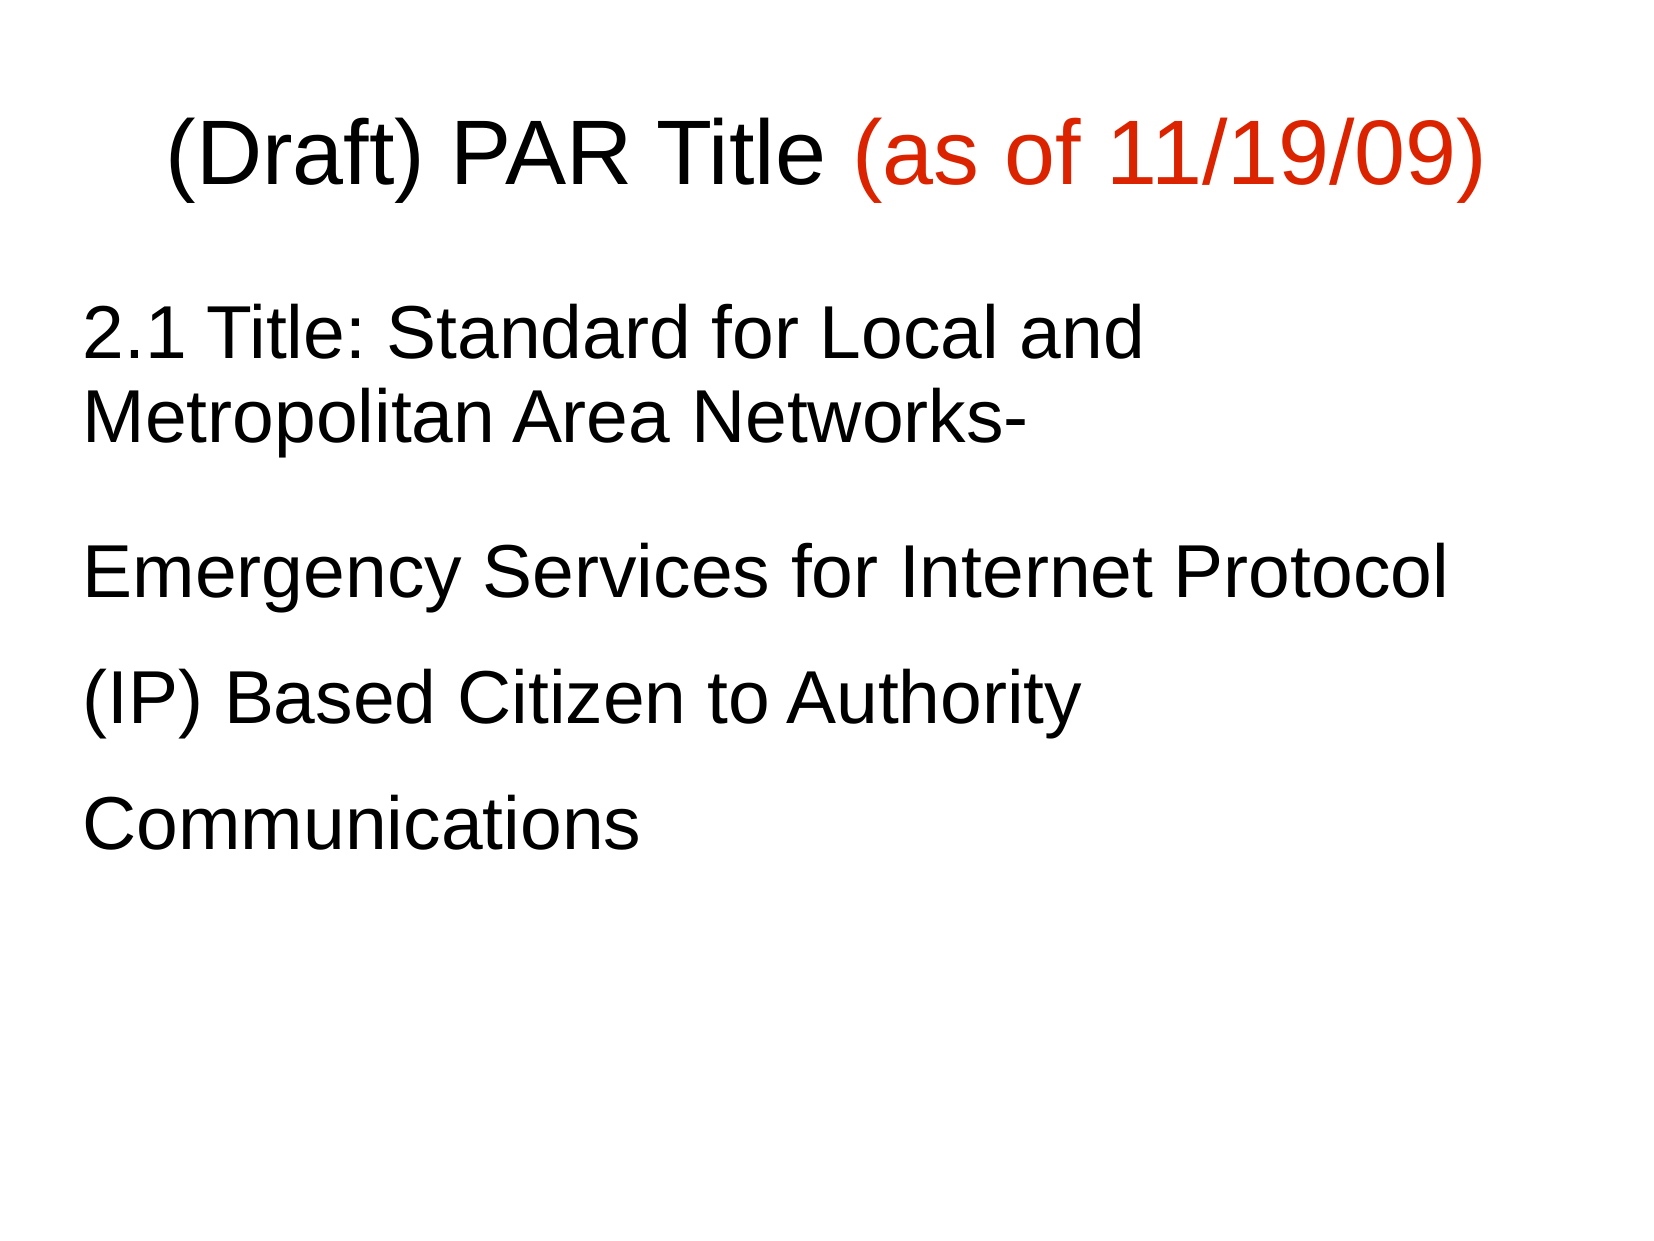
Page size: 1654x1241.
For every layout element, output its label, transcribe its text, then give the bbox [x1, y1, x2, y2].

list 2.1 Title: Standard for Local and Metropolitan Area Networks- Emergency Services for Internet Protocol (IP) Based Citizen to Authority Communications [82, 290, 1571, 1094]
title (Draft) PAR Title (as of 11/19/09) [82, 56, 1571, 250]
